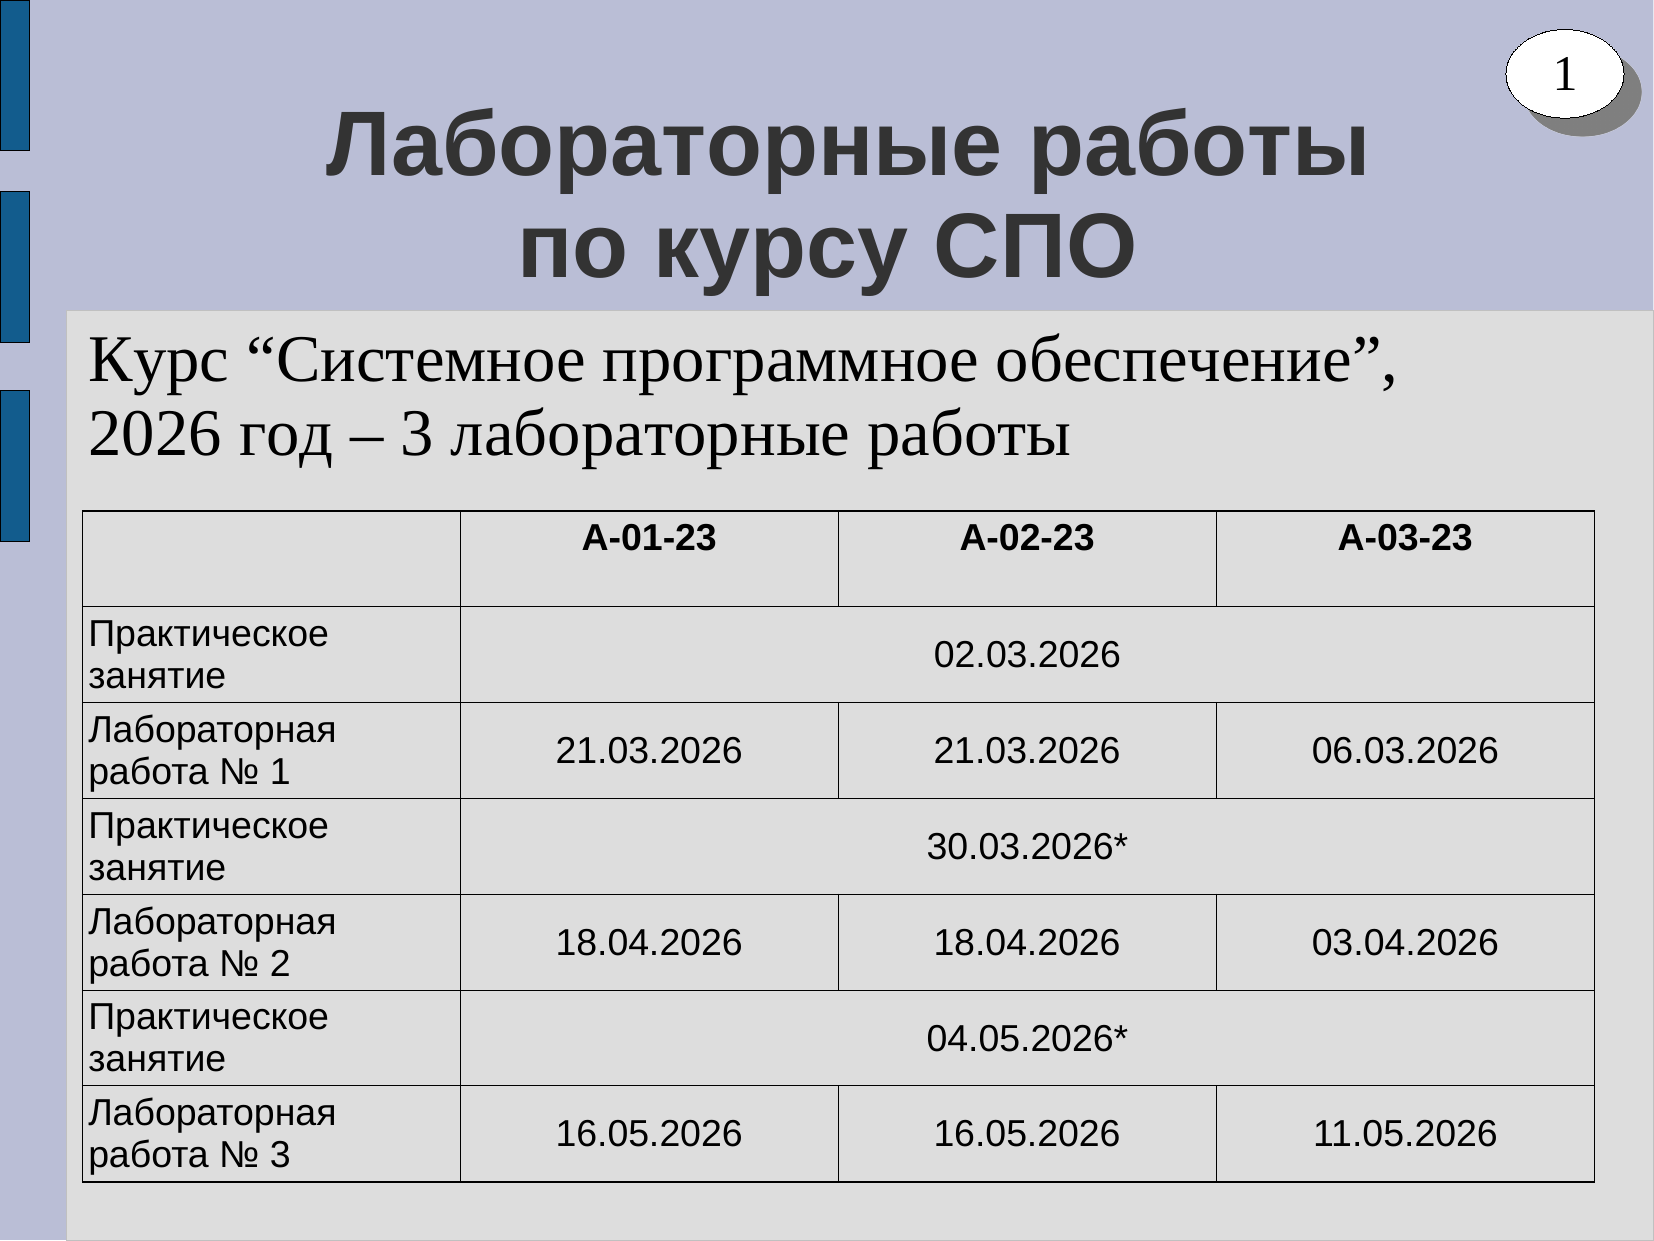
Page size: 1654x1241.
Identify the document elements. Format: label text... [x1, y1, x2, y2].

table_cell 18.04.2026 [461, 895, 838, 990]
table_header A-01-23 [461, 512, 838, 606]
table_cell Лабораторная работа № 3 [83, 1086, 460, 1181]
text_box 1 [1505, 29, 1625, 119]
table_cell 06.03.2026 [1217, 703, 1594, 798]
table_cell 21.03.2026 [461, 703, 838, 798]
table_cell 21.03.2026 [839, 703, 1216, 798]
table_cell Практическое занятие [83, 991, 460, 1085]
table_header [83, 512, 460, 606]
table_cell 18.04.2026 [839, 895, 1216, 990]
table_cell 16.05.2026 [839, 1086, 1216, 1181]
table_header A-02-23 [839, 512, 1216, 606]
table_cell 02.03.2026 [461, 607, 1594, 702]
table_cell Лабораторная работа № 1 [83, 703, 460, 798]
table_cell Лабораторная работа № 2 [83, 895, 460, 990]
table_cell 03.04.2026 [1217, 895, 1594, 990]
table_cell Практическое занятие [83, 607, 460, 702]
table_cell Практическое занятие [83, 799, 460, 894]
table_cell 11.05.2026 [1217, 1086, 1594, 1181]
title Лабораторные работы по курсу СПО [121, 87, 1534, 302]
table_cell 04.05.2026* [461, 991, 1594, 1085]
table_cell 30.03.2026* [461, 799, 1594, 894]
table_header A-03-23 [1217, 512, 1594, 606]
table_cell 16.05.2026 [461, 1086, 838, 1181]
text_box Курс “Системное программное обеспечение”, 2026 год – 3 лабораторные работы [88, 321, 1625, 532]
